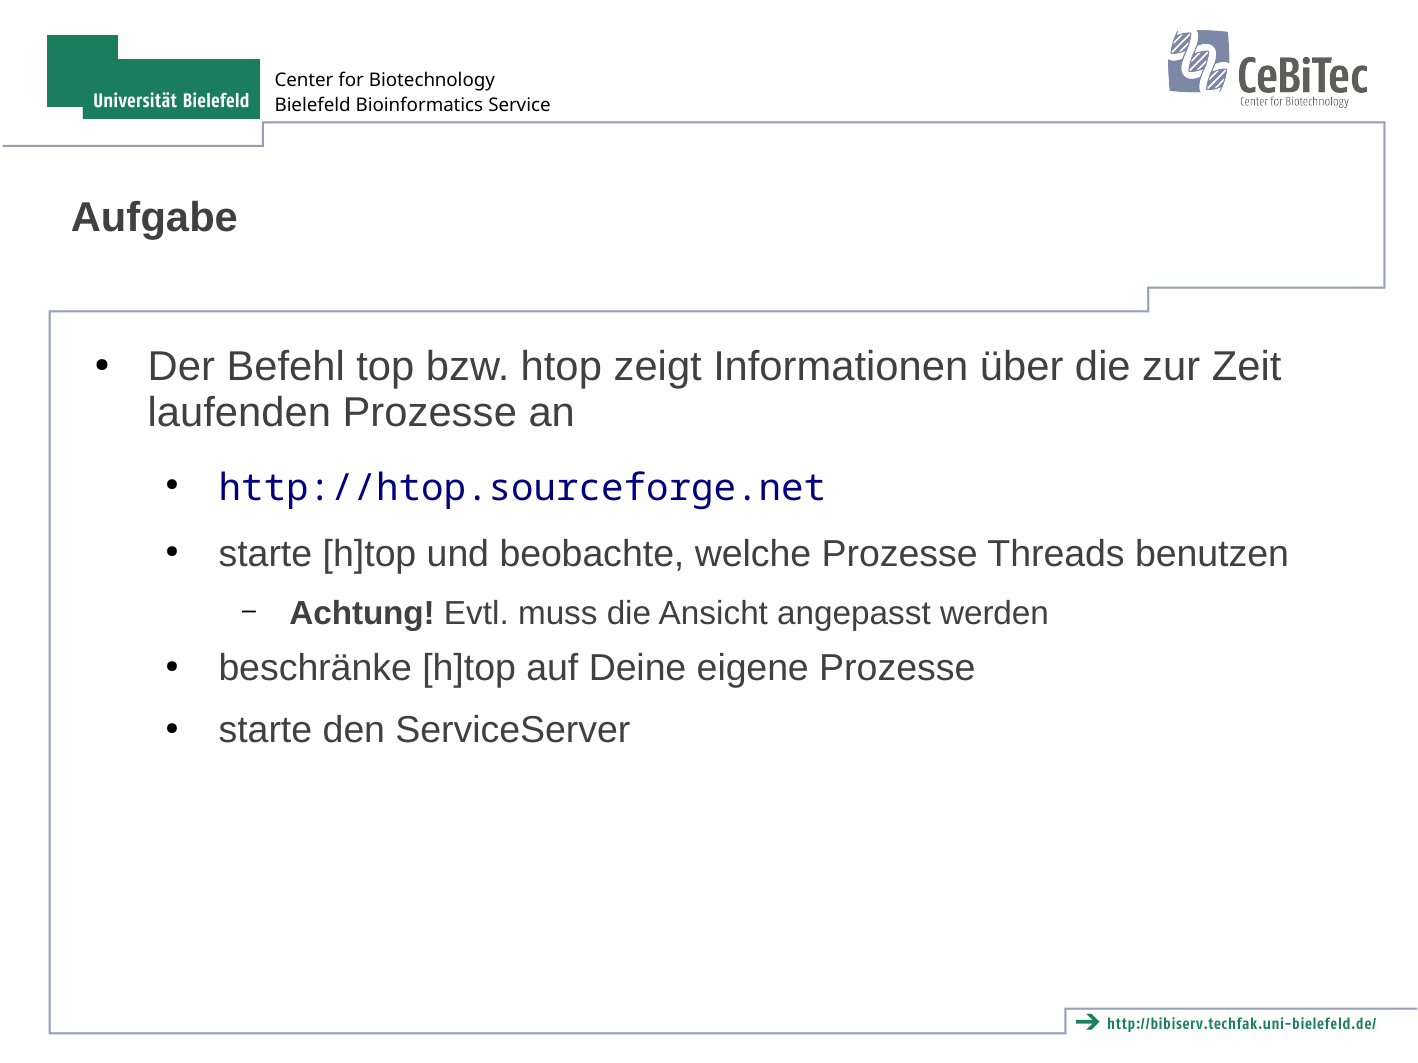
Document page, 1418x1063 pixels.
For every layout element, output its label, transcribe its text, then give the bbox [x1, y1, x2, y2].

picture [2, 3, 1418, 1063]
title Aufgabe [70, 159, 1359, 275]
list Der Befehl top bzw. htop zeigt Informationen über die zur Zeit laufenden Prozesse an http://htop.sourceforge.net starte [h]top und beobachte, welche Prozesse Threads benutzen Achtung! Evtl. muss die Ansicht angepasst werden beschränke [h]top auf Deine eigene Prozesse starte den ServiceServer [76, 342, 1375, 942]
